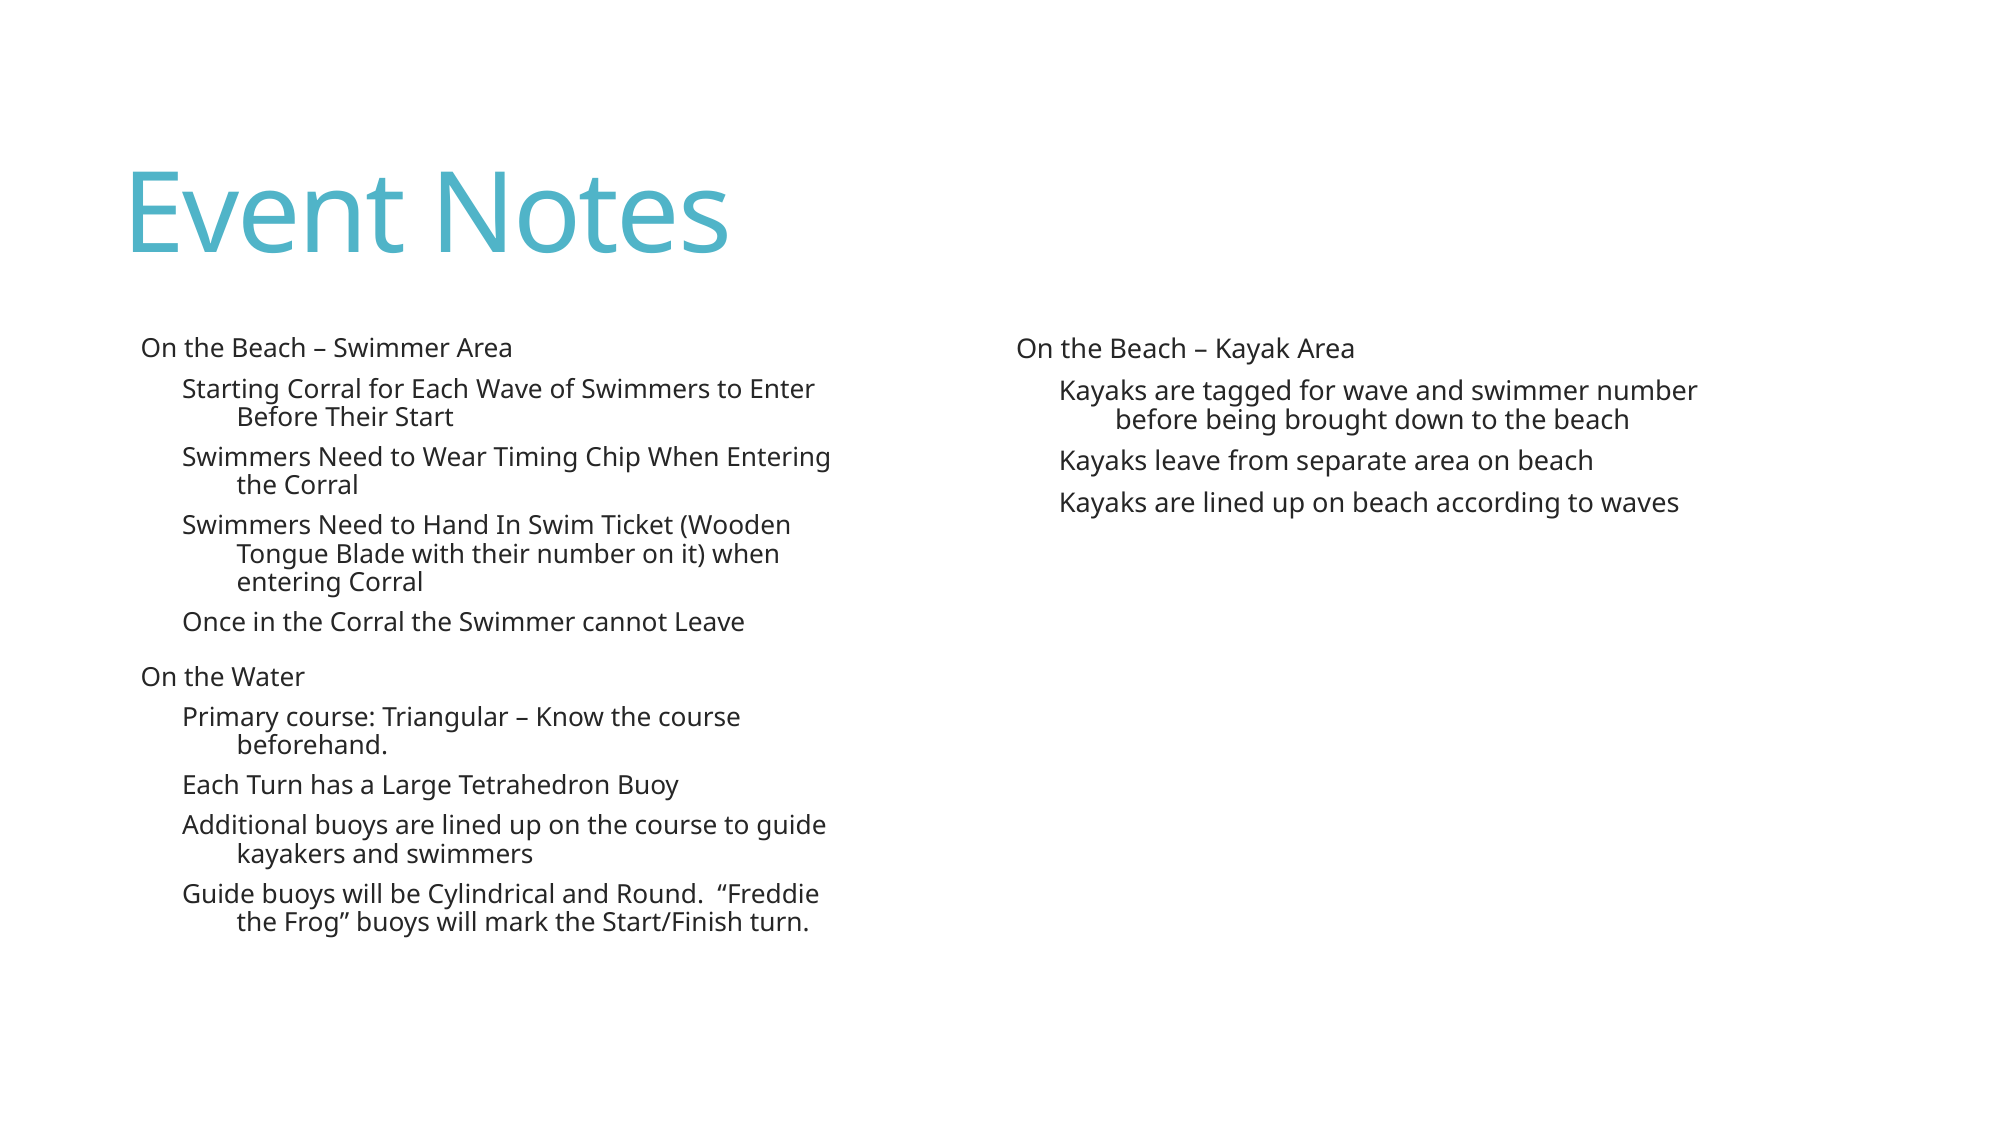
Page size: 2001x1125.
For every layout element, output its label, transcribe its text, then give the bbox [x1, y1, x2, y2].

list On the Beach – Swimmer Area Starting Corral for Each Wave of Swimmers to Enter Before Their Start Swimmers Need to Wear Timing Chip When Entering the Corral Swimmers Need to Hand In Swim Ticket (Wooden Tongue Blade with their number on it) when entering Corral Once in the Corral the Swimmer cannot Leave On the Water Primary course: Triangular – Know the course beforehand. Each Turn has a Large Tetrahedron Buoy Additional buoys are lined up on the course to guide kayakers and swimmers Guide buoys will be Cylindrical and Round. “Freddie the Frog” buoys will mark the Start/Finish turn. [111, 327, 877, 946]
title Event Notes [107, 81, 1876, 354]
list On the Beach – Kayak Area Kayaks are tagged for wave and swimmer number before being brought down to the beach Kayaks leave from separate area on beach Kayaks are lined up on beach according to waves [986, 327, 1752, 946]
